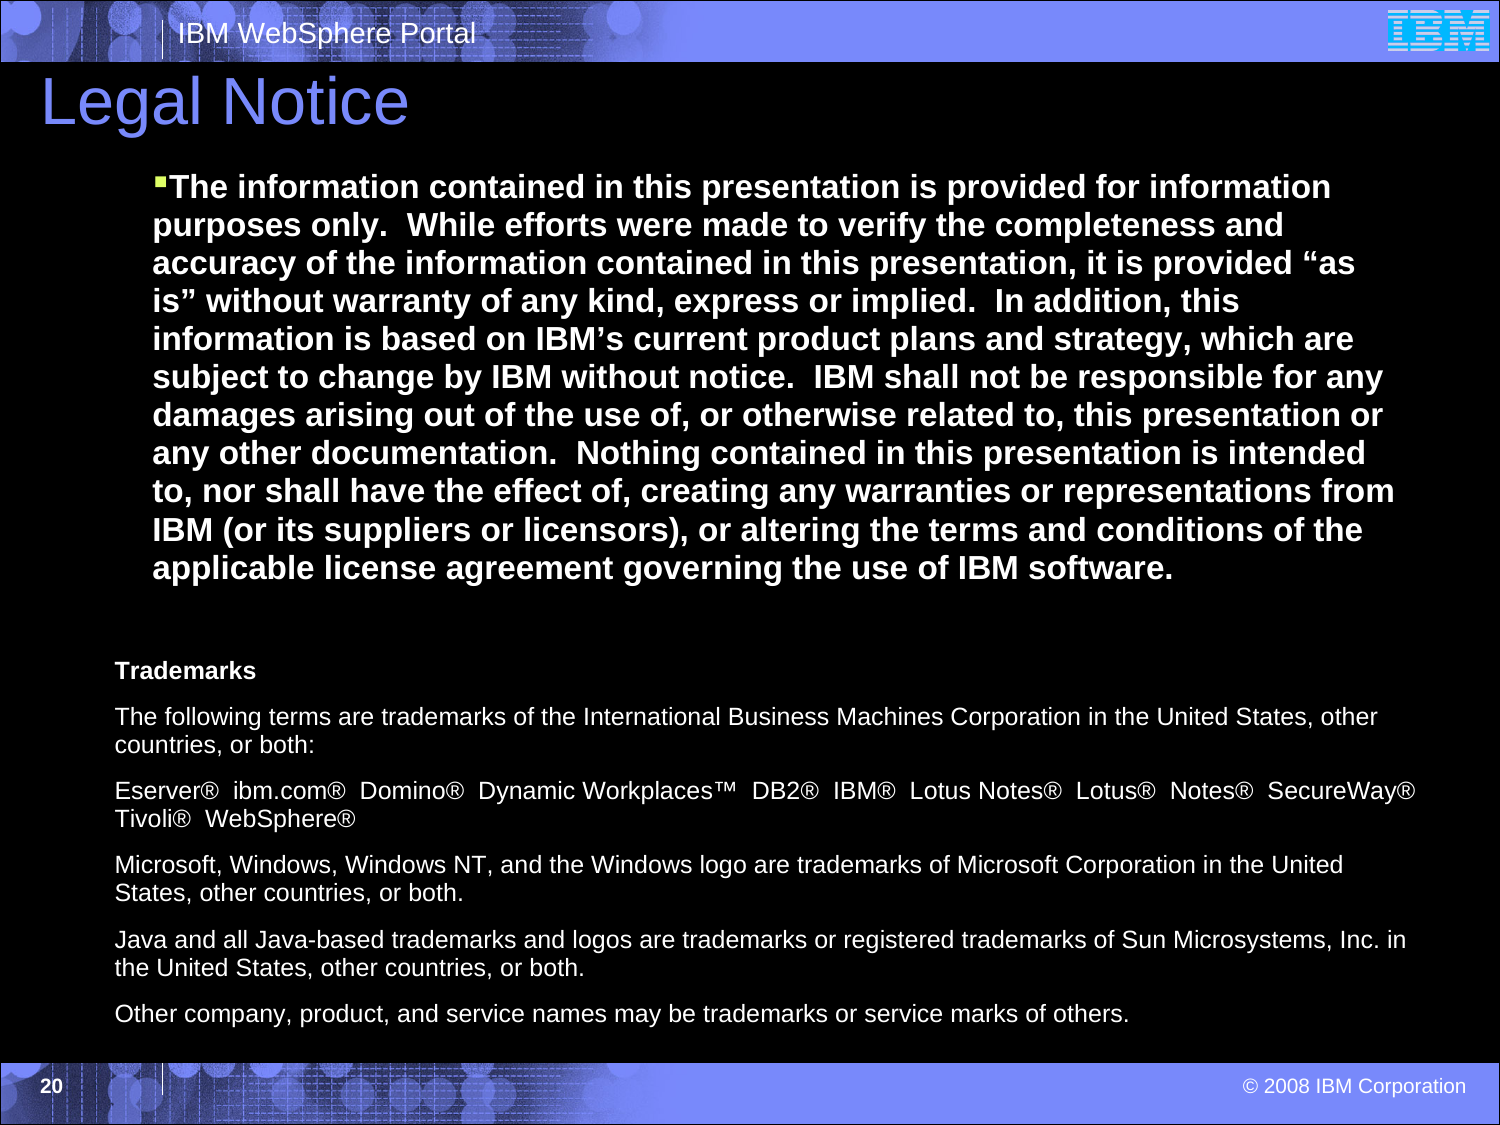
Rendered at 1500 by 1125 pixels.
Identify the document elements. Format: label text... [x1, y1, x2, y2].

text_box Trademarks The following terms are trademarks of the International Business Machines Corporation in the United States, other countries, or both: Eserver® ibm.com® Domino® Dynamic Workplaces™ DB2® IBM® Lotus Notes® Lotus® Notes® SecureWay® Tivoli® WebSphere® Microsoft, Windows, Windows NT, and the Windows logo are trademarks of Microsoft Corporation in the United States, other countries, or both. Java and all Java-based trademarks and logos are trademarks or registered trademarks of Sun Microsystems, Inc. in the United States, other countries, or both. Other company, product, and service names may be trademarks or service marks of others. [99, 649, 1445, 1117]
title Legal Notice [25, 58, 1379, 149]
picture [1, 1, 1499, 62]
list The information contained in this presentation is provided for information purposes only. While efforts were made to verify the completeness and accuracy of the information contained in this presentation, it is provided “as is” without warranty of any kind, express or implied. In addition, this information is based on IBM’s current product plans and strategy, which are subject to change by IBM without notice. IBM shall not be responsible for any damages arising out of the use of, or otherwise related to, this presentation or any other documentation. Nothing contained in this presentation is intended to, nor shall have the effect of, creating any warranties or representations from IBM (or its suppliers or licensors), or altering the terms and conditions of the applicable license agreement governing the use of IBM software. [62, 159, 1426, 600]
picture [1, 1063, 1499, 1124]
picture [1446, 1083, 1452, 1092]
